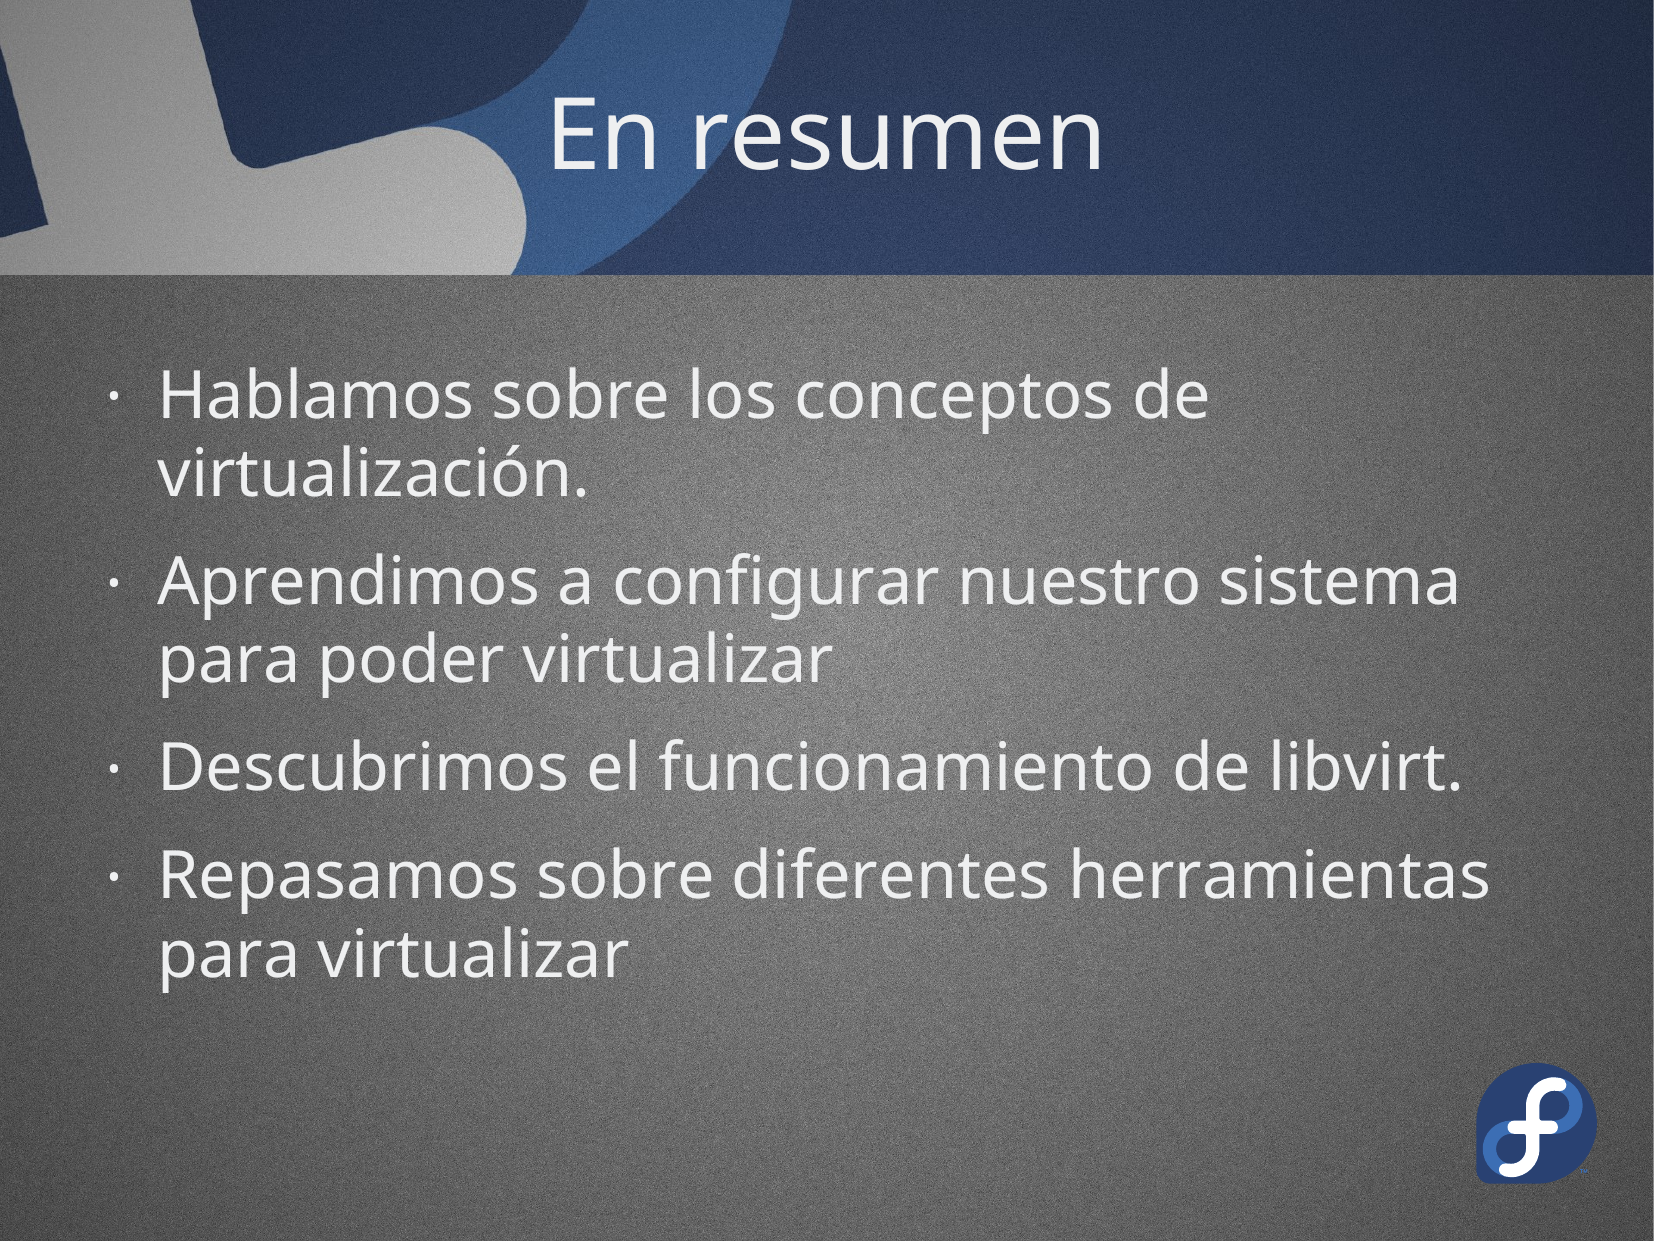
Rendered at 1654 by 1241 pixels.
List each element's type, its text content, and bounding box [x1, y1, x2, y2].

text_box En resumen [88, 29, 1565, 237]
text_box Hablamos sobre los conceptos de virtualización. Aprendimos a configurar nuestro sistema para poder virtualizar Descubrimos el funcionamiento de libvirt. Repasamos sobre diferentes herramientas para virtualizar [88, 354, 1565, 1064]
picture [0, 0, 1654, 1241]
